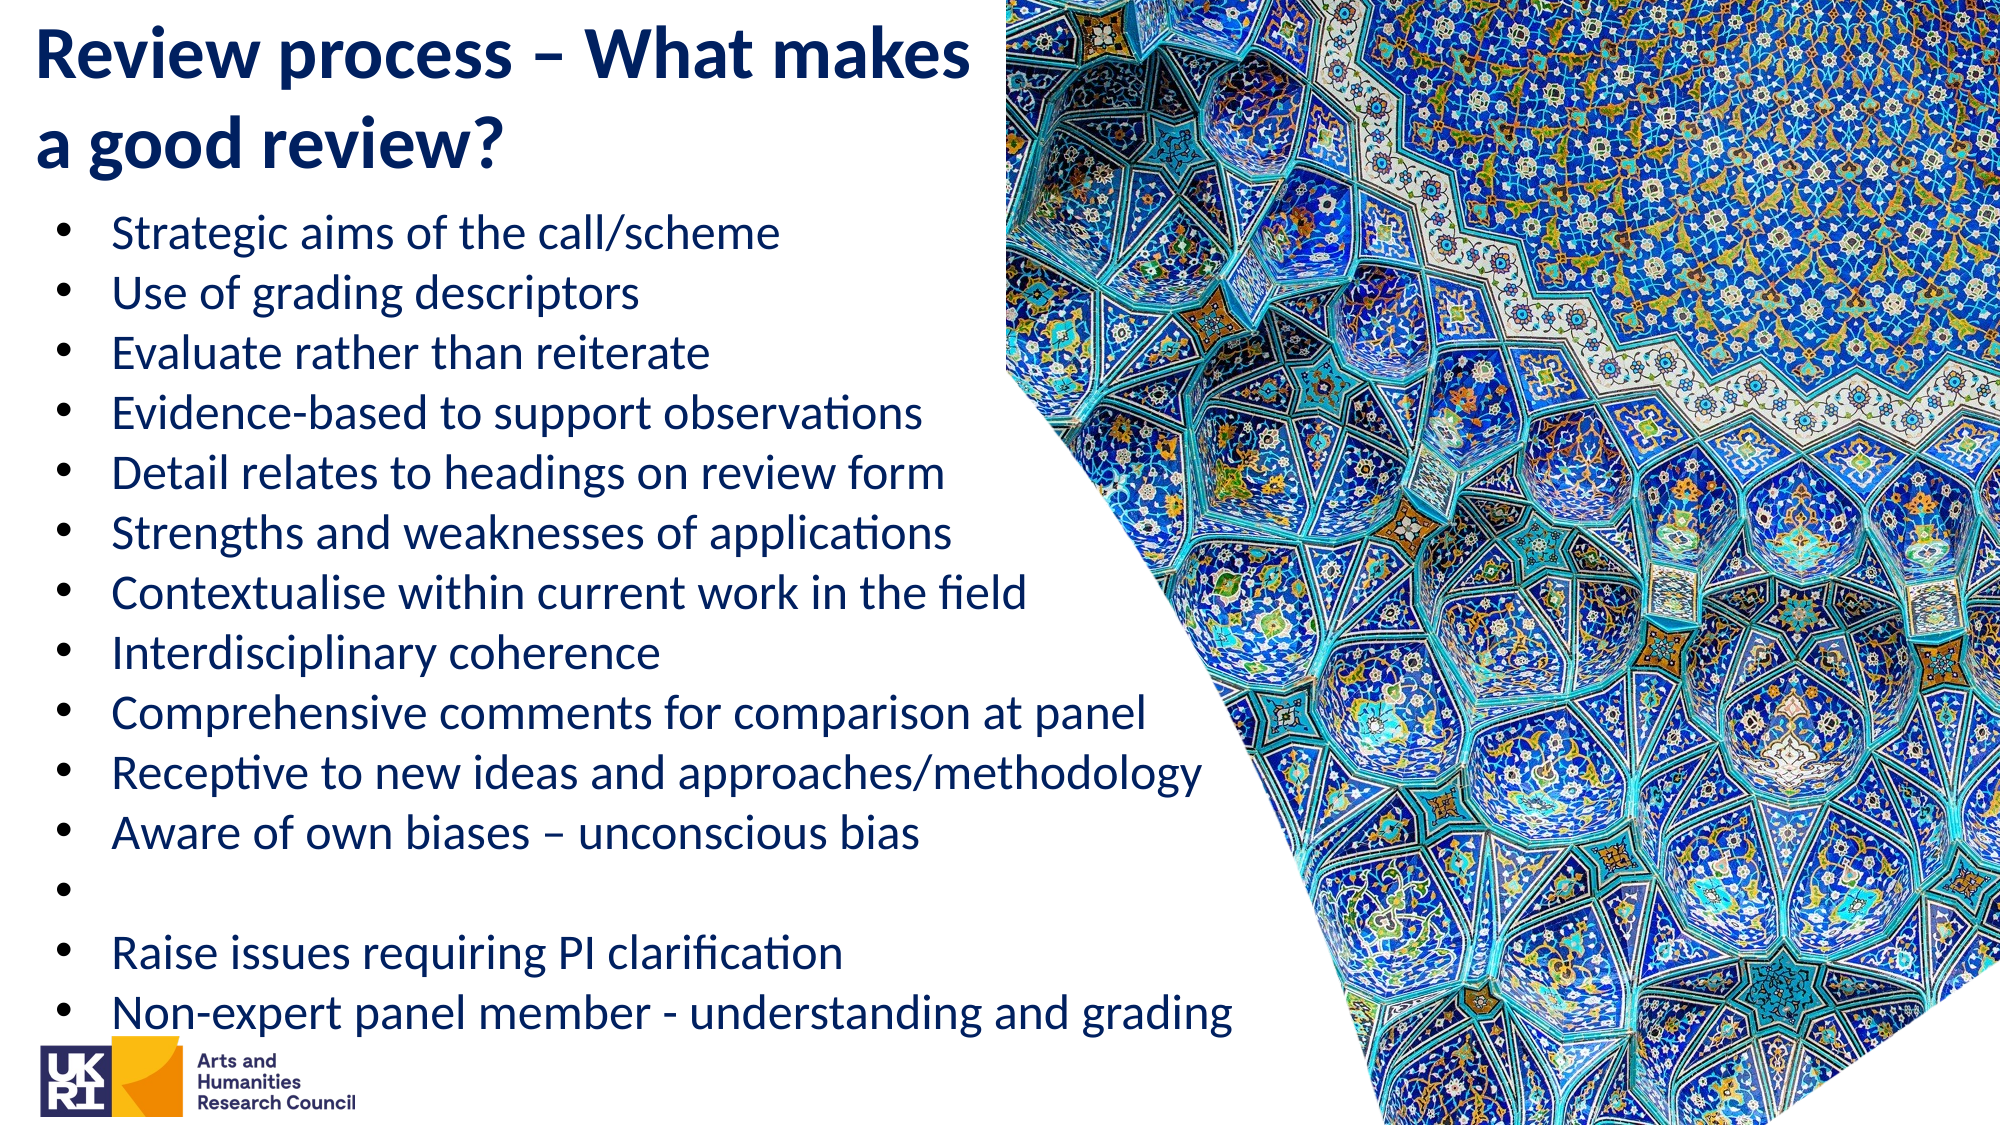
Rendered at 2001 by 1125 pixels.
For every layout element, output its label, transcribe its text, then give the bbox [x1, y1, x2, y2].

text_box Review process – What makes a good review? [20, 0, 1063, 193]
picture [0, 0, 2000, 1125]
text_box Strategic aims of the call/scheme Use of grading descriptors Evaluate rather than reiterate Evidence-based to support observations Detail relates to headings on review form Strengths and weaknesses of applications Contextualise within current work in the field Interdisciplinary coherence Comprehensive comments for comparison at panel Receptive to new ideas and approaches/methodology Aware of own biases – unconscious bias Raise issues requiring PI clarification Non-expert panel member - understanding and grading [40, 192, 1799, 1107]
picture [1799, 1002, 1807, 1007]
